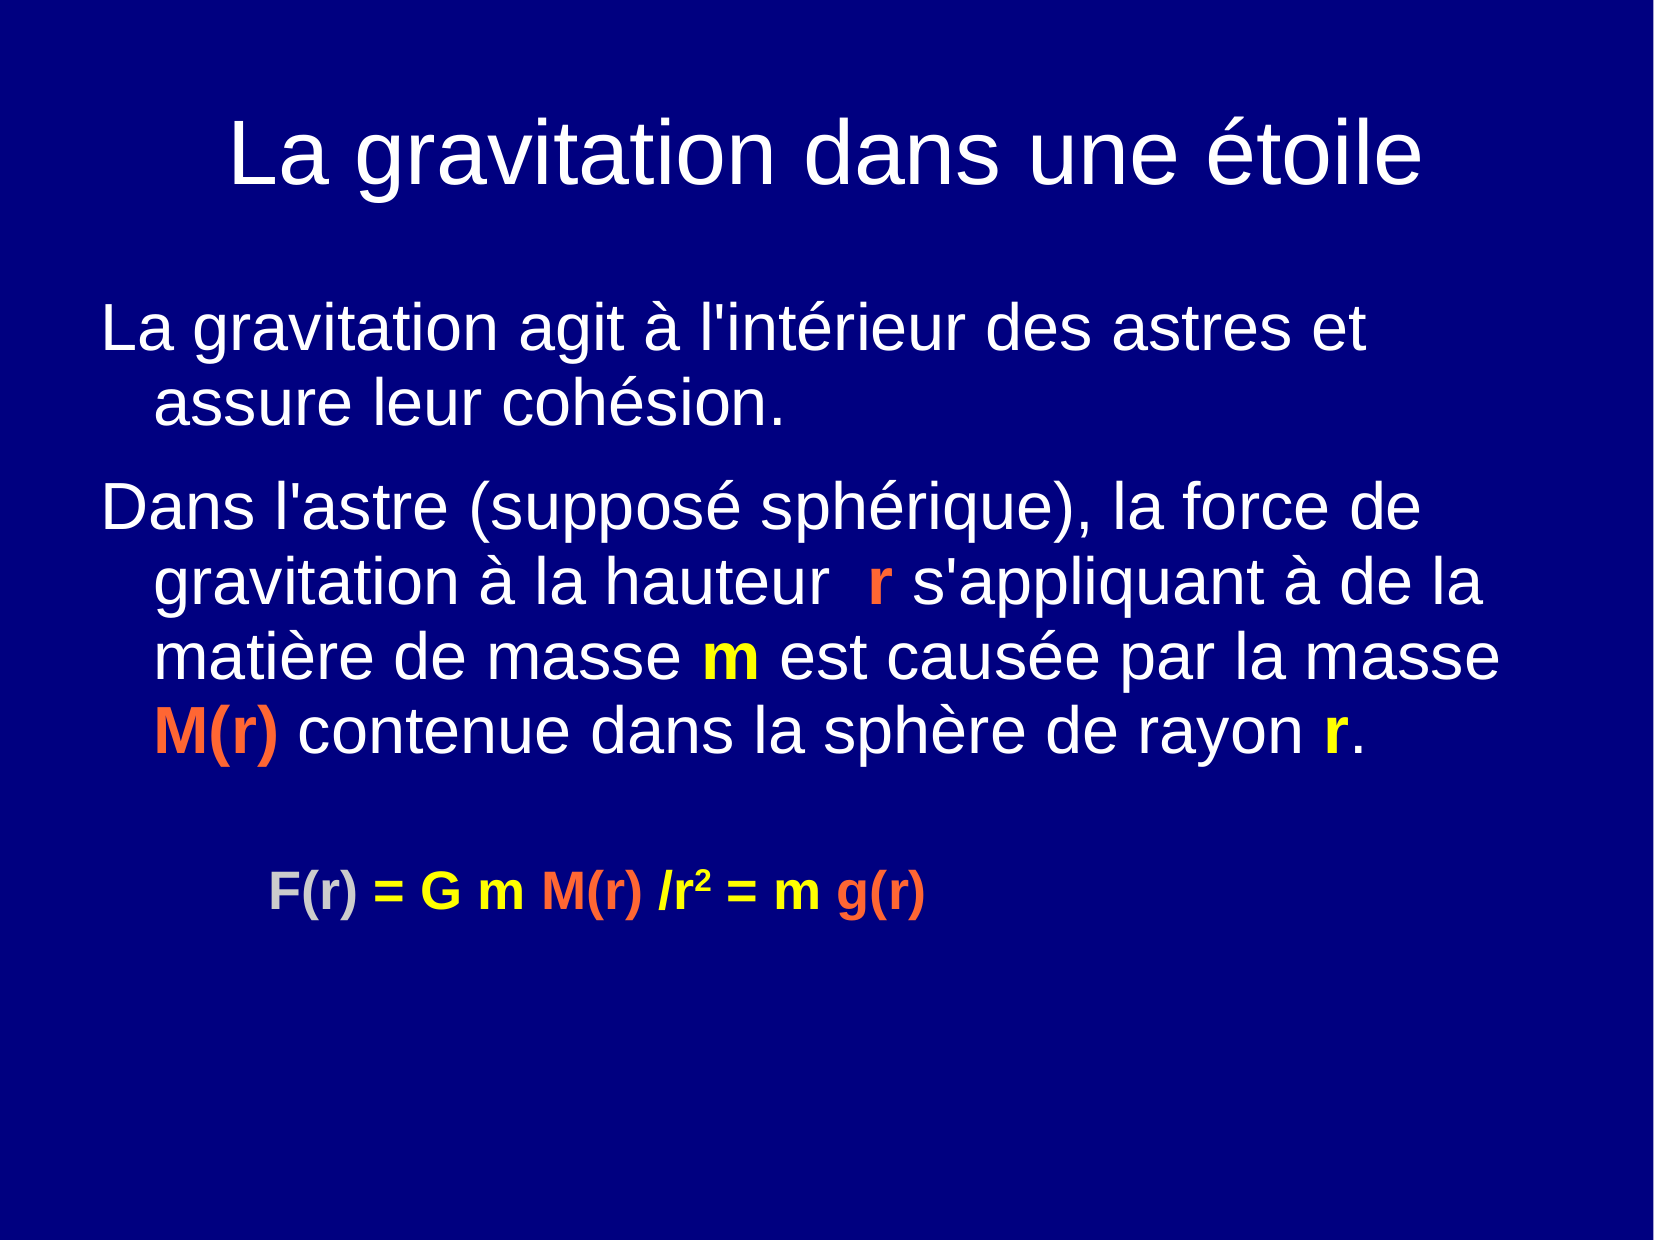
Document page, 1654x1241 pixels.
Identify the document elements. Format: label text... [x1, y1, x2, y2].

title La gravitation dans une étoile [82, 49, 1571, 257]
text_box F(r) = G m M(r) /r2 = m g(r) [236, 853, 1182, 932]
list La gravitation agit à l'intérieur des astres et assure leur cohésion. Dans l'astre (supposé sphérique), la force de gravitation à la hauteur r s'appliquant à de la matière de masse m est causée par la masse M(r) contenue dans la sphère de rayon r. [82, 290, 1571, 1109]
